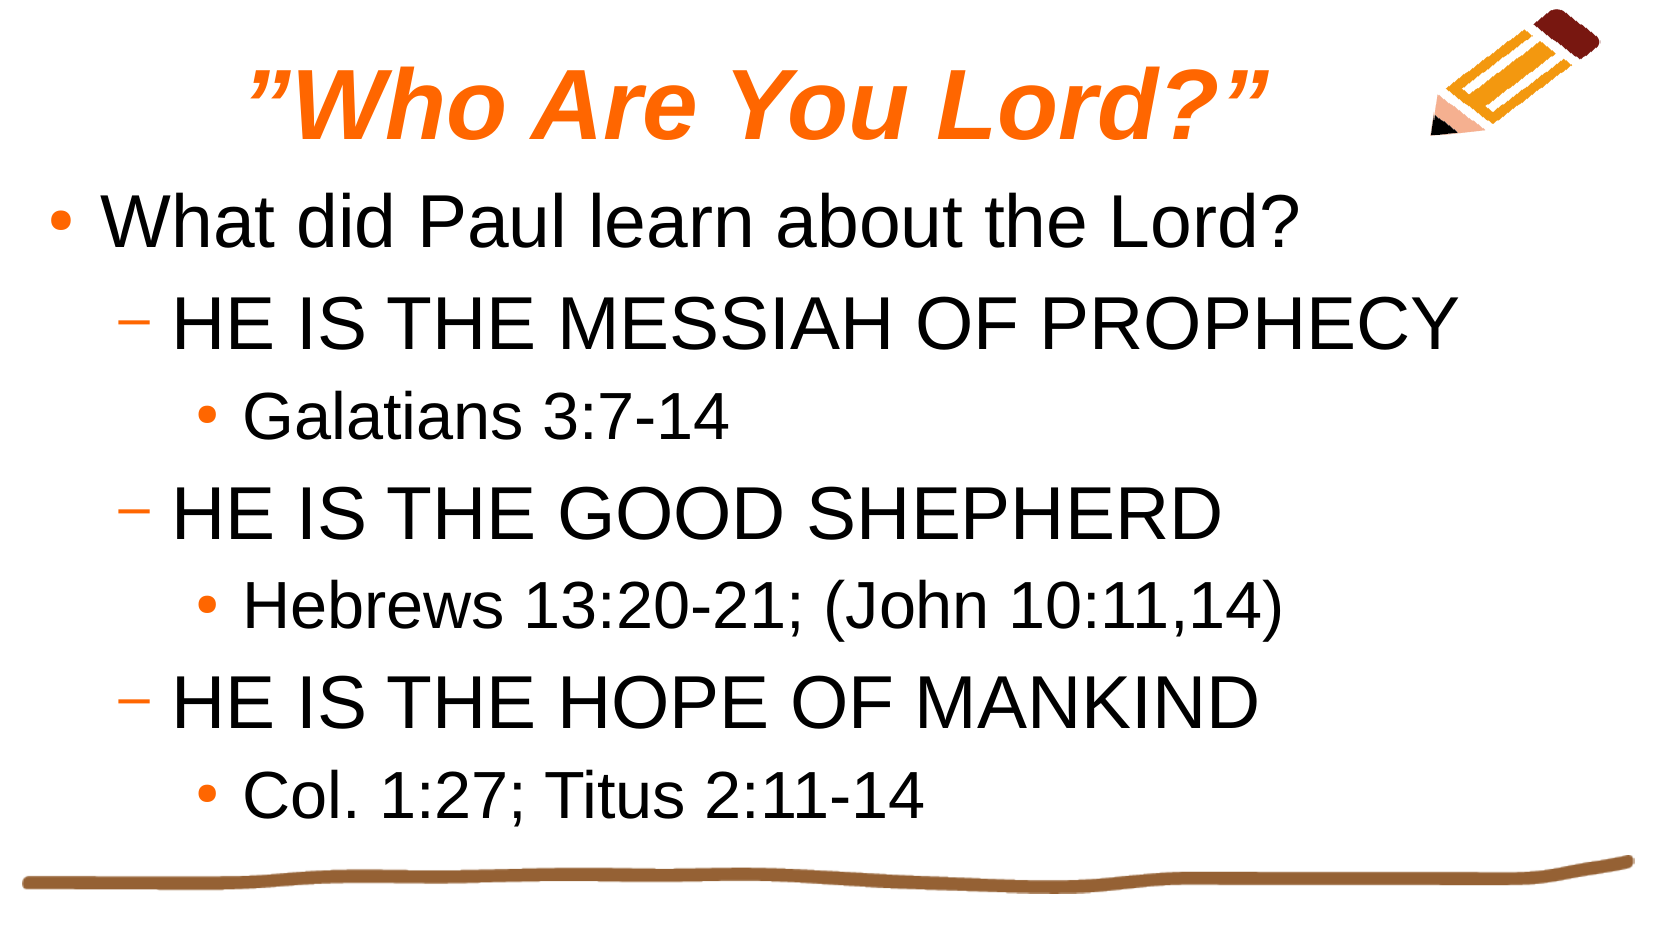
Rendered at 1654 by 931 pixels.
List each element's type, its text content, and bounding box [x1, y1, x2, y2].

picture [22, 855, 1635, 894]
title ”Who Are You Lord?” [82, 15, 1430, 180]
list What did Paul learn about the Lord? HE IS THE MESSIAH OF PROPHECY Galatians 3:7-14 HE IS THE GOOD SHEPHERD Hebrews 13:20-21; (John 10:11,14) HE IS THE HOPE OF MANKIND Col. 1:27; Titus 2:11-14 [30, 180, 1636, 871]
picture [1430, 9, 1601, 136]
